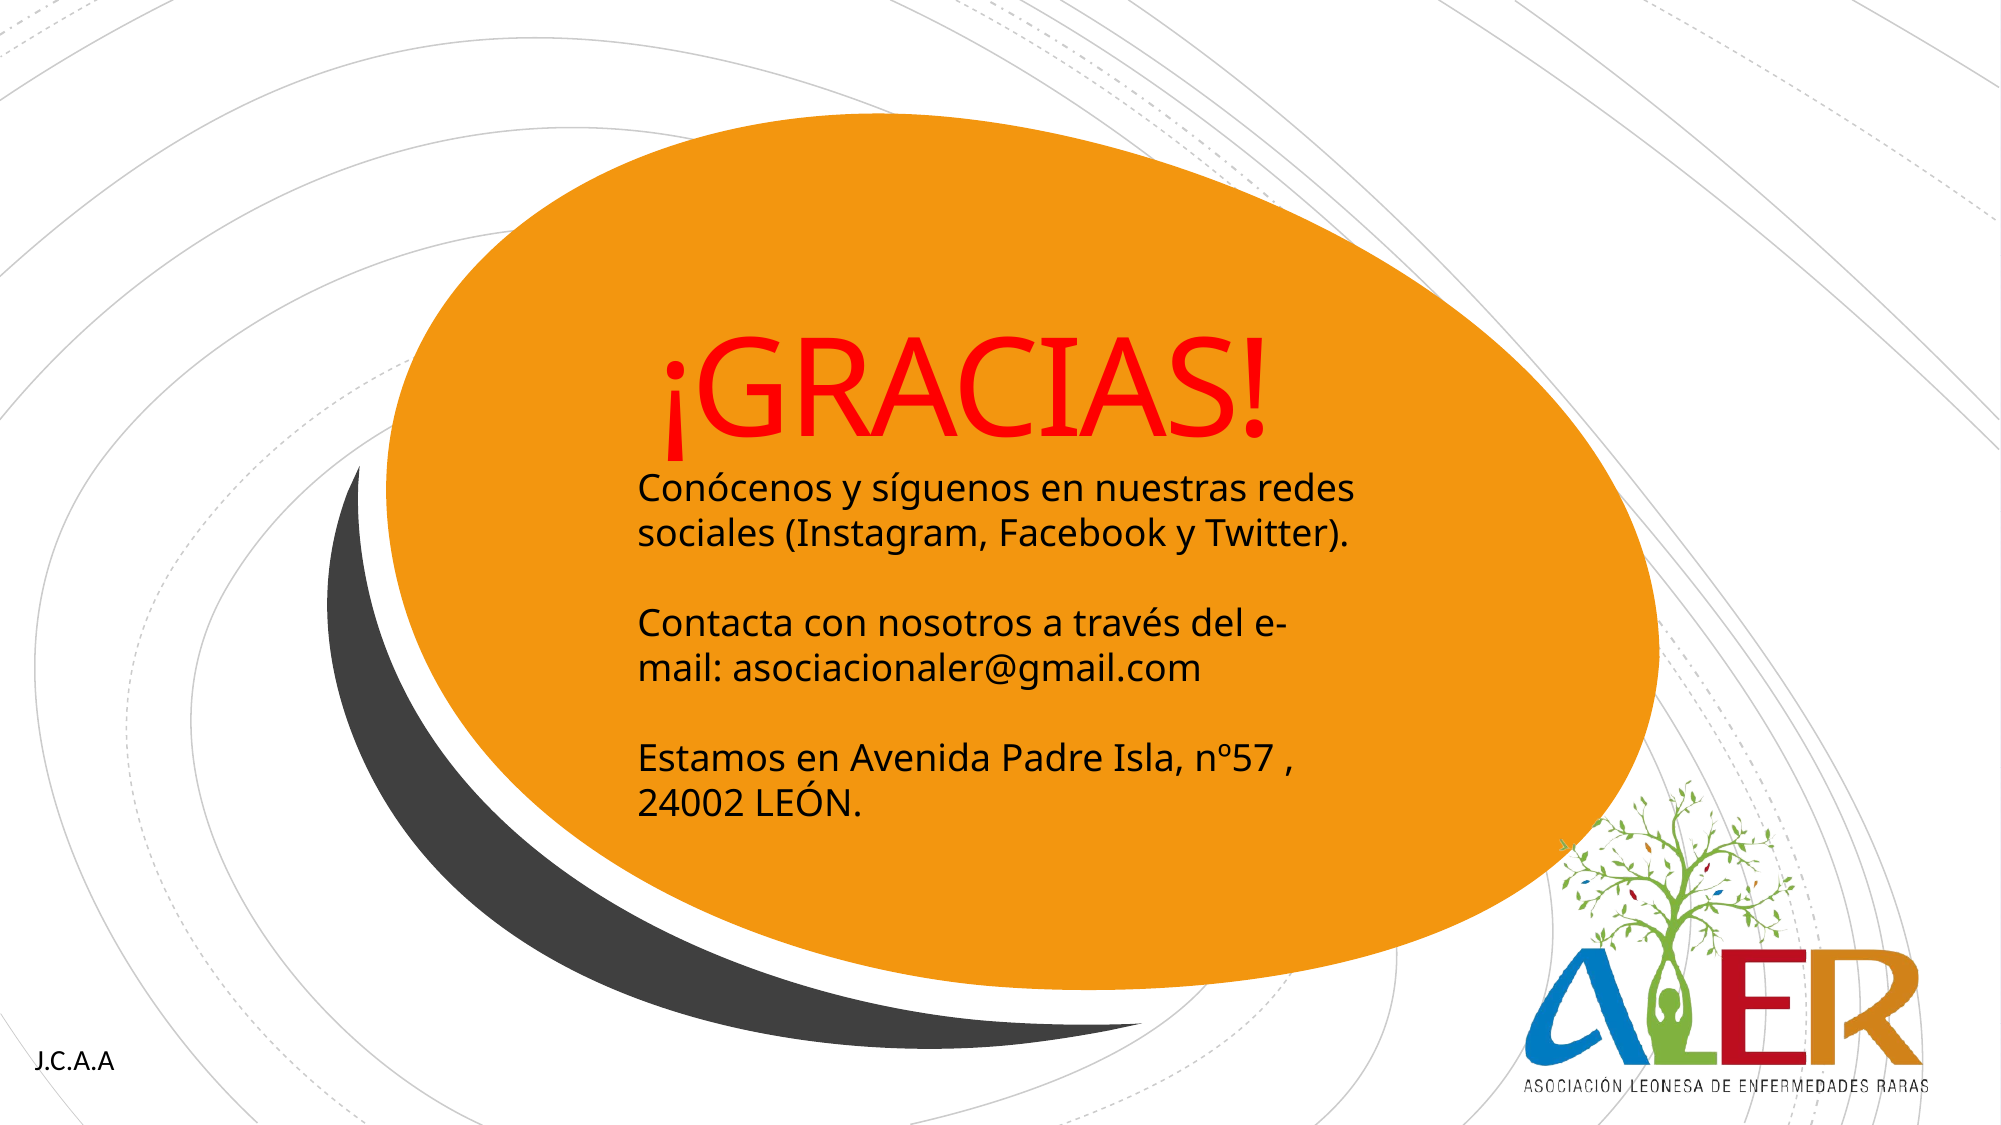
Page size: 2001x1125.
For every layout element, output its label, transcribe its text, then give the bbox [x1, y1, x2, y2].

picture [1488, 764, 1970, 1115]
title ¡GRACIAS! [365, 218, 1567, 464]
text_box Conócenos y síguenos en nuestras redes sociales (Instagram, Facebook y Twitter). Contacta con nosotros a través del e-mail: asociacionaler@gmail.com Estamos en Avenida Padre Isla, nº57 , 24002 LEÓN. [622, 456, 1389, 836]
text_box J.C.A.A [19, 1033, 130, 1083]
text_box [0, 0, 2000, 1125]
